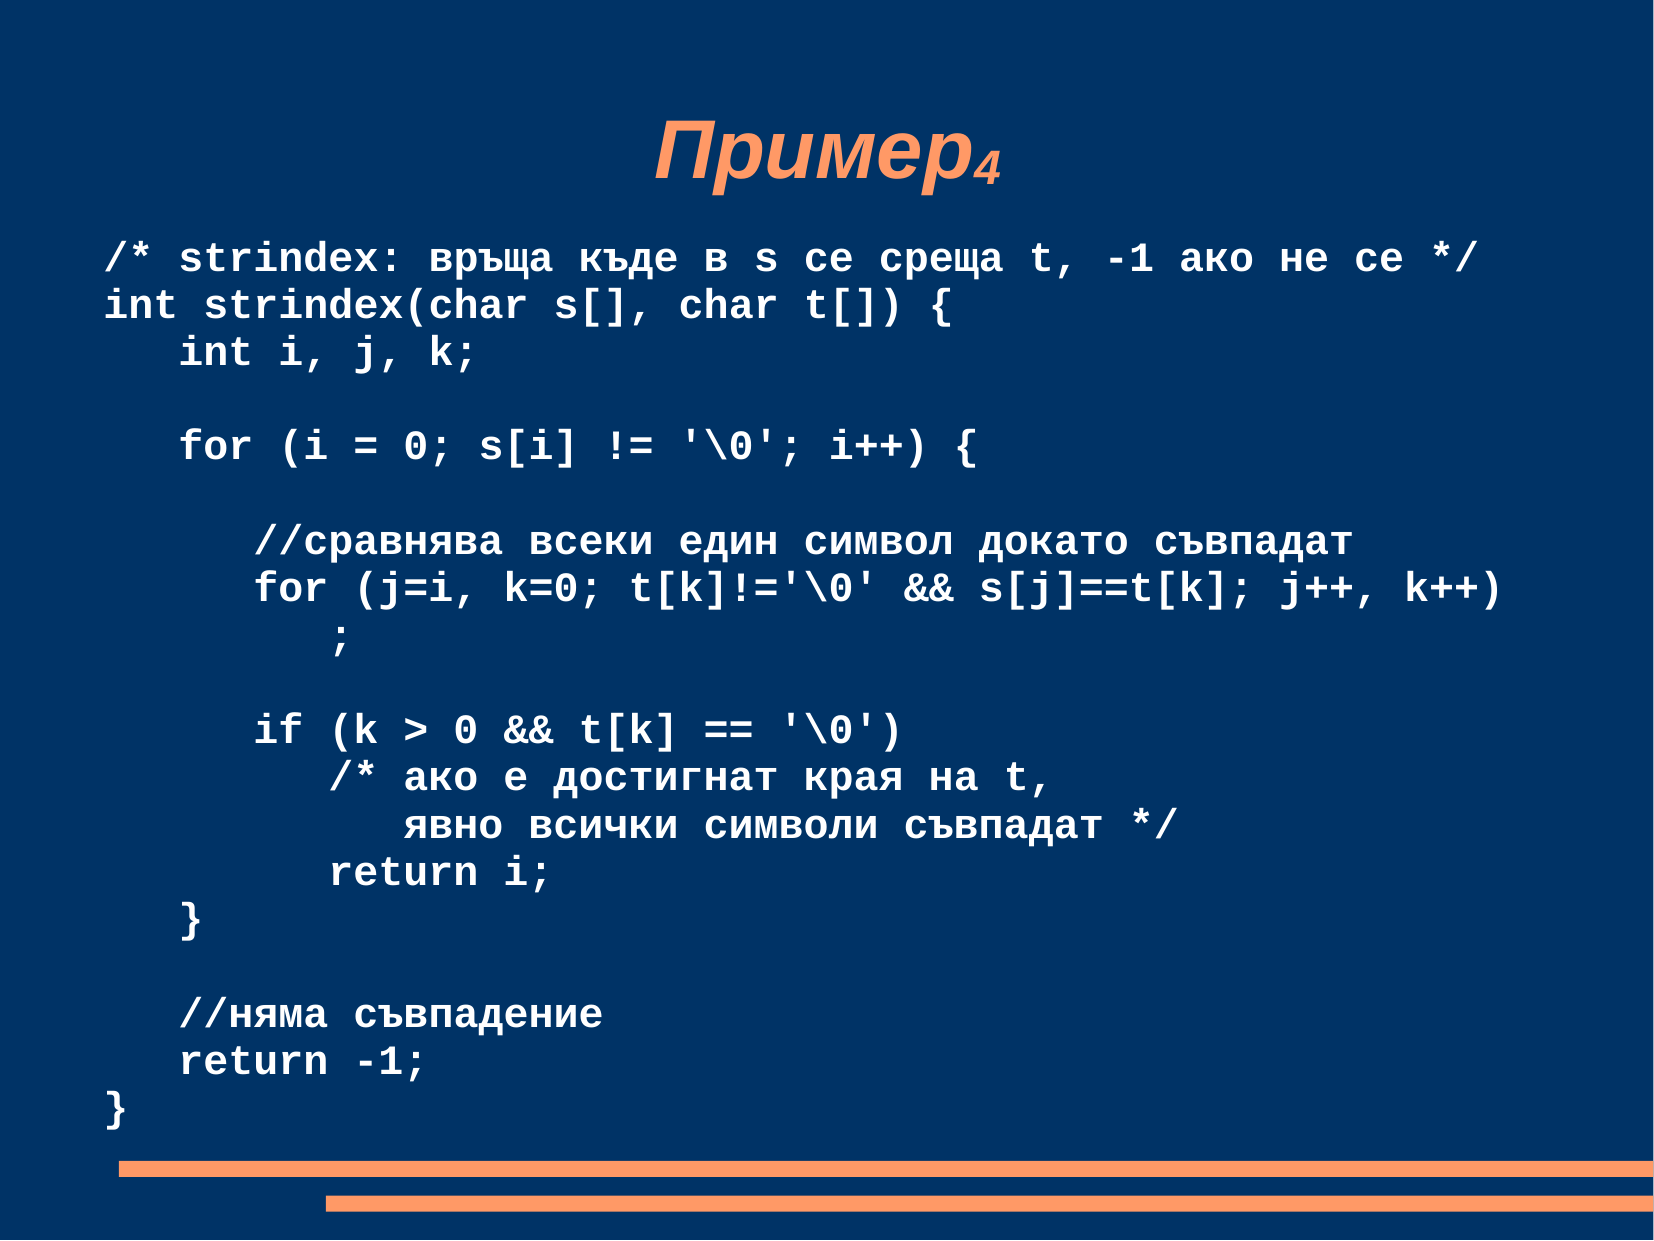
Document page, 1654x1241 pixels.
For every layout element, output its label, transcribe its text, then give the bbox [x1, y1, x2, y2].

text_box /* strindex: връща къде в s се среща t, -1 ако не се */ int strindex(char s[], char t[]) { int i, j, k; for (i = 0; s[i] != '\0'; i++) { //сравнява всеки един символ докато съвпадат for (j=i, k=0; t[k]!='\0' && s[j]==t[k]; j++, k++) ; if (k > 0 && t[k] == '\0') /* ако е достигнат края на t, явно всички символи съвпадат */ return i; } //няма съвпадение return -1; } [88, 229, 1565, 1152]
title Пример4 [121, 46, 1534, 229]
